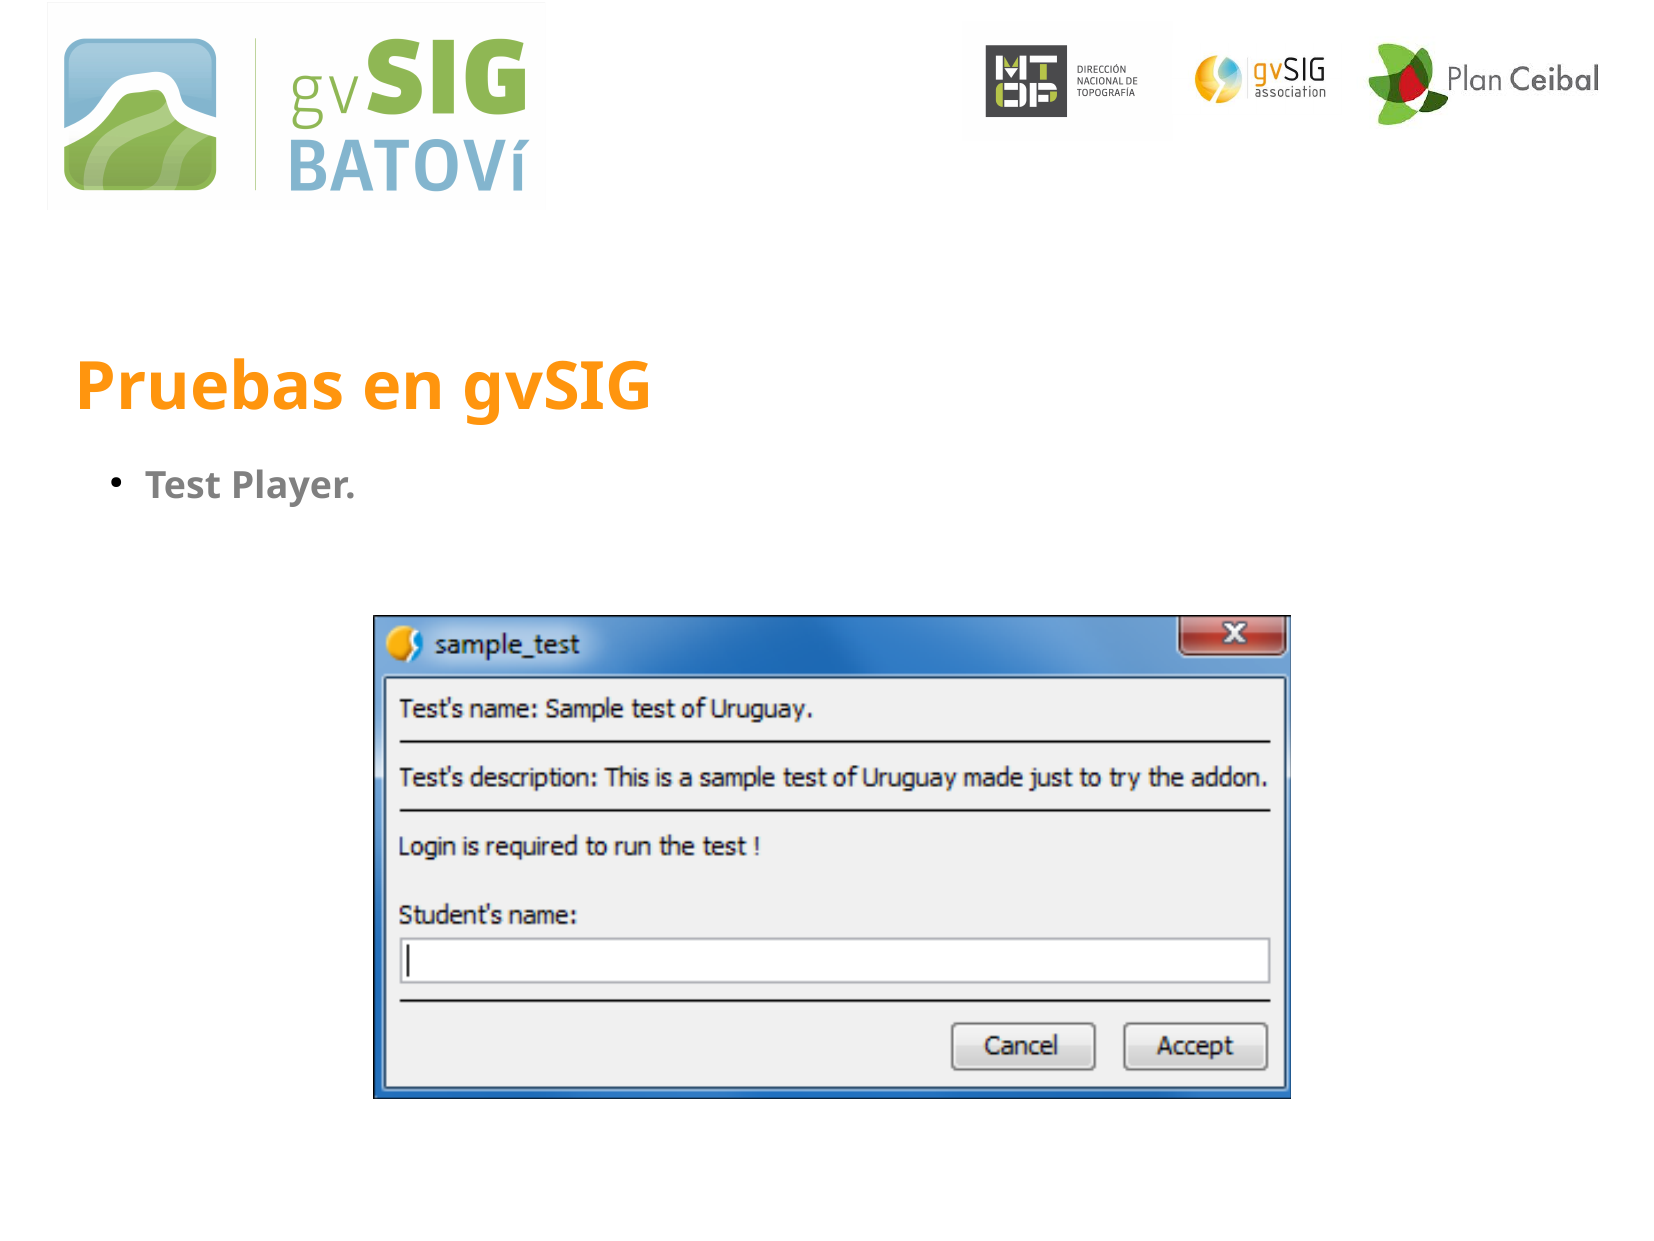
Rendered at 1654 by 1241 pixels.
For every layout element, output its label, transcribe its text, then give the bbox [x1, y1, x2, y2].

picture [1343, 23, 1626, 142]
picture [962, 21, 1342, 141]
list Pruebas en gvSIG Test Player. [74, 338, 1563, 817]
picture [372, 817, 1291, 1099]
